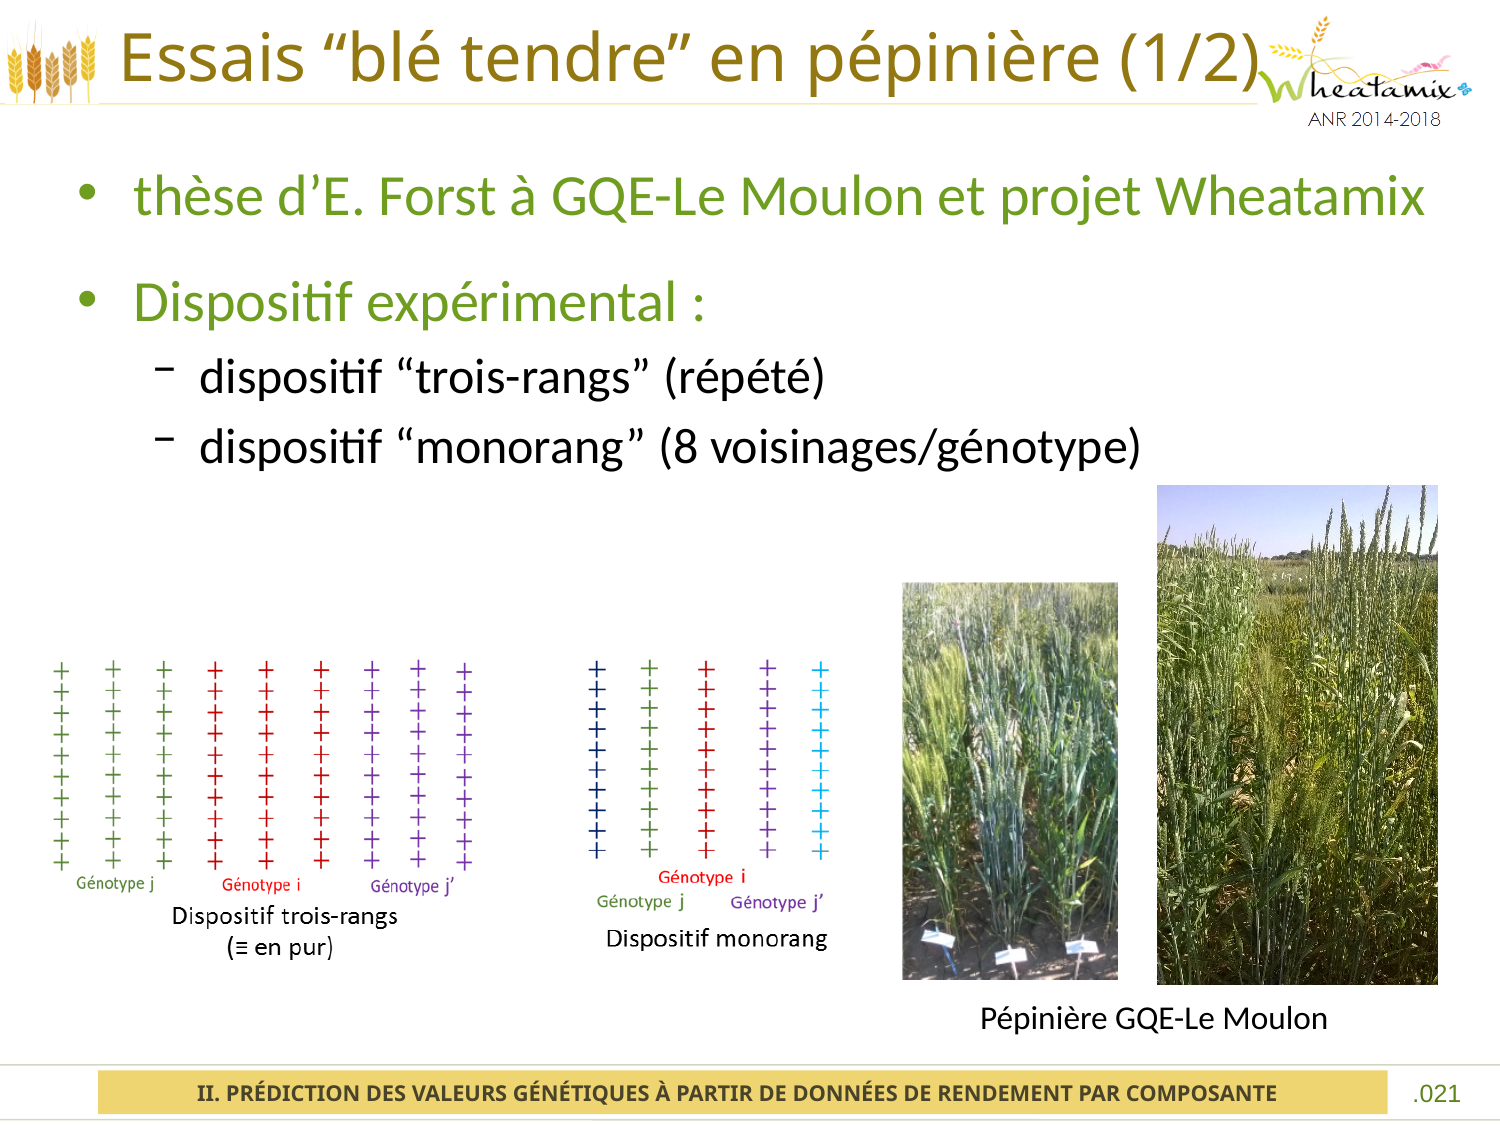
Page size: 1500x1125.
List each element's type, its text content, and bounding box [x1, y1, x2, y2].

list thèse d’E. Forst à GQE-Le Moulon et projet Wheatamix Dispositif expérimental : dispositif “trois-rangs” (répété) dispositif “monorang” (8 voisinages/génotype) [62, 149, 1447, 1005]
picture [53, 659, 854, 979]
picture [1257, 15, 1489, 134]
picture [1157, 485, 1438, 985]
text_box Pépinière GQE-Le Moulon [965, 988, 1403, 1045]
title Essais “blé tendre” en pépinière (1/2) [103, 7, 1483, 103]
text_box II. PRÉDICTION DES VALEURS GÉNÉTIQUES À PARTIR DE DONNÉES DE RENDEMENT PAR COMPOSANTE [112, 1079, 1365, 1106]
picture [5, 18, 99, 104]
picture [902, 582, 1118, 980]
